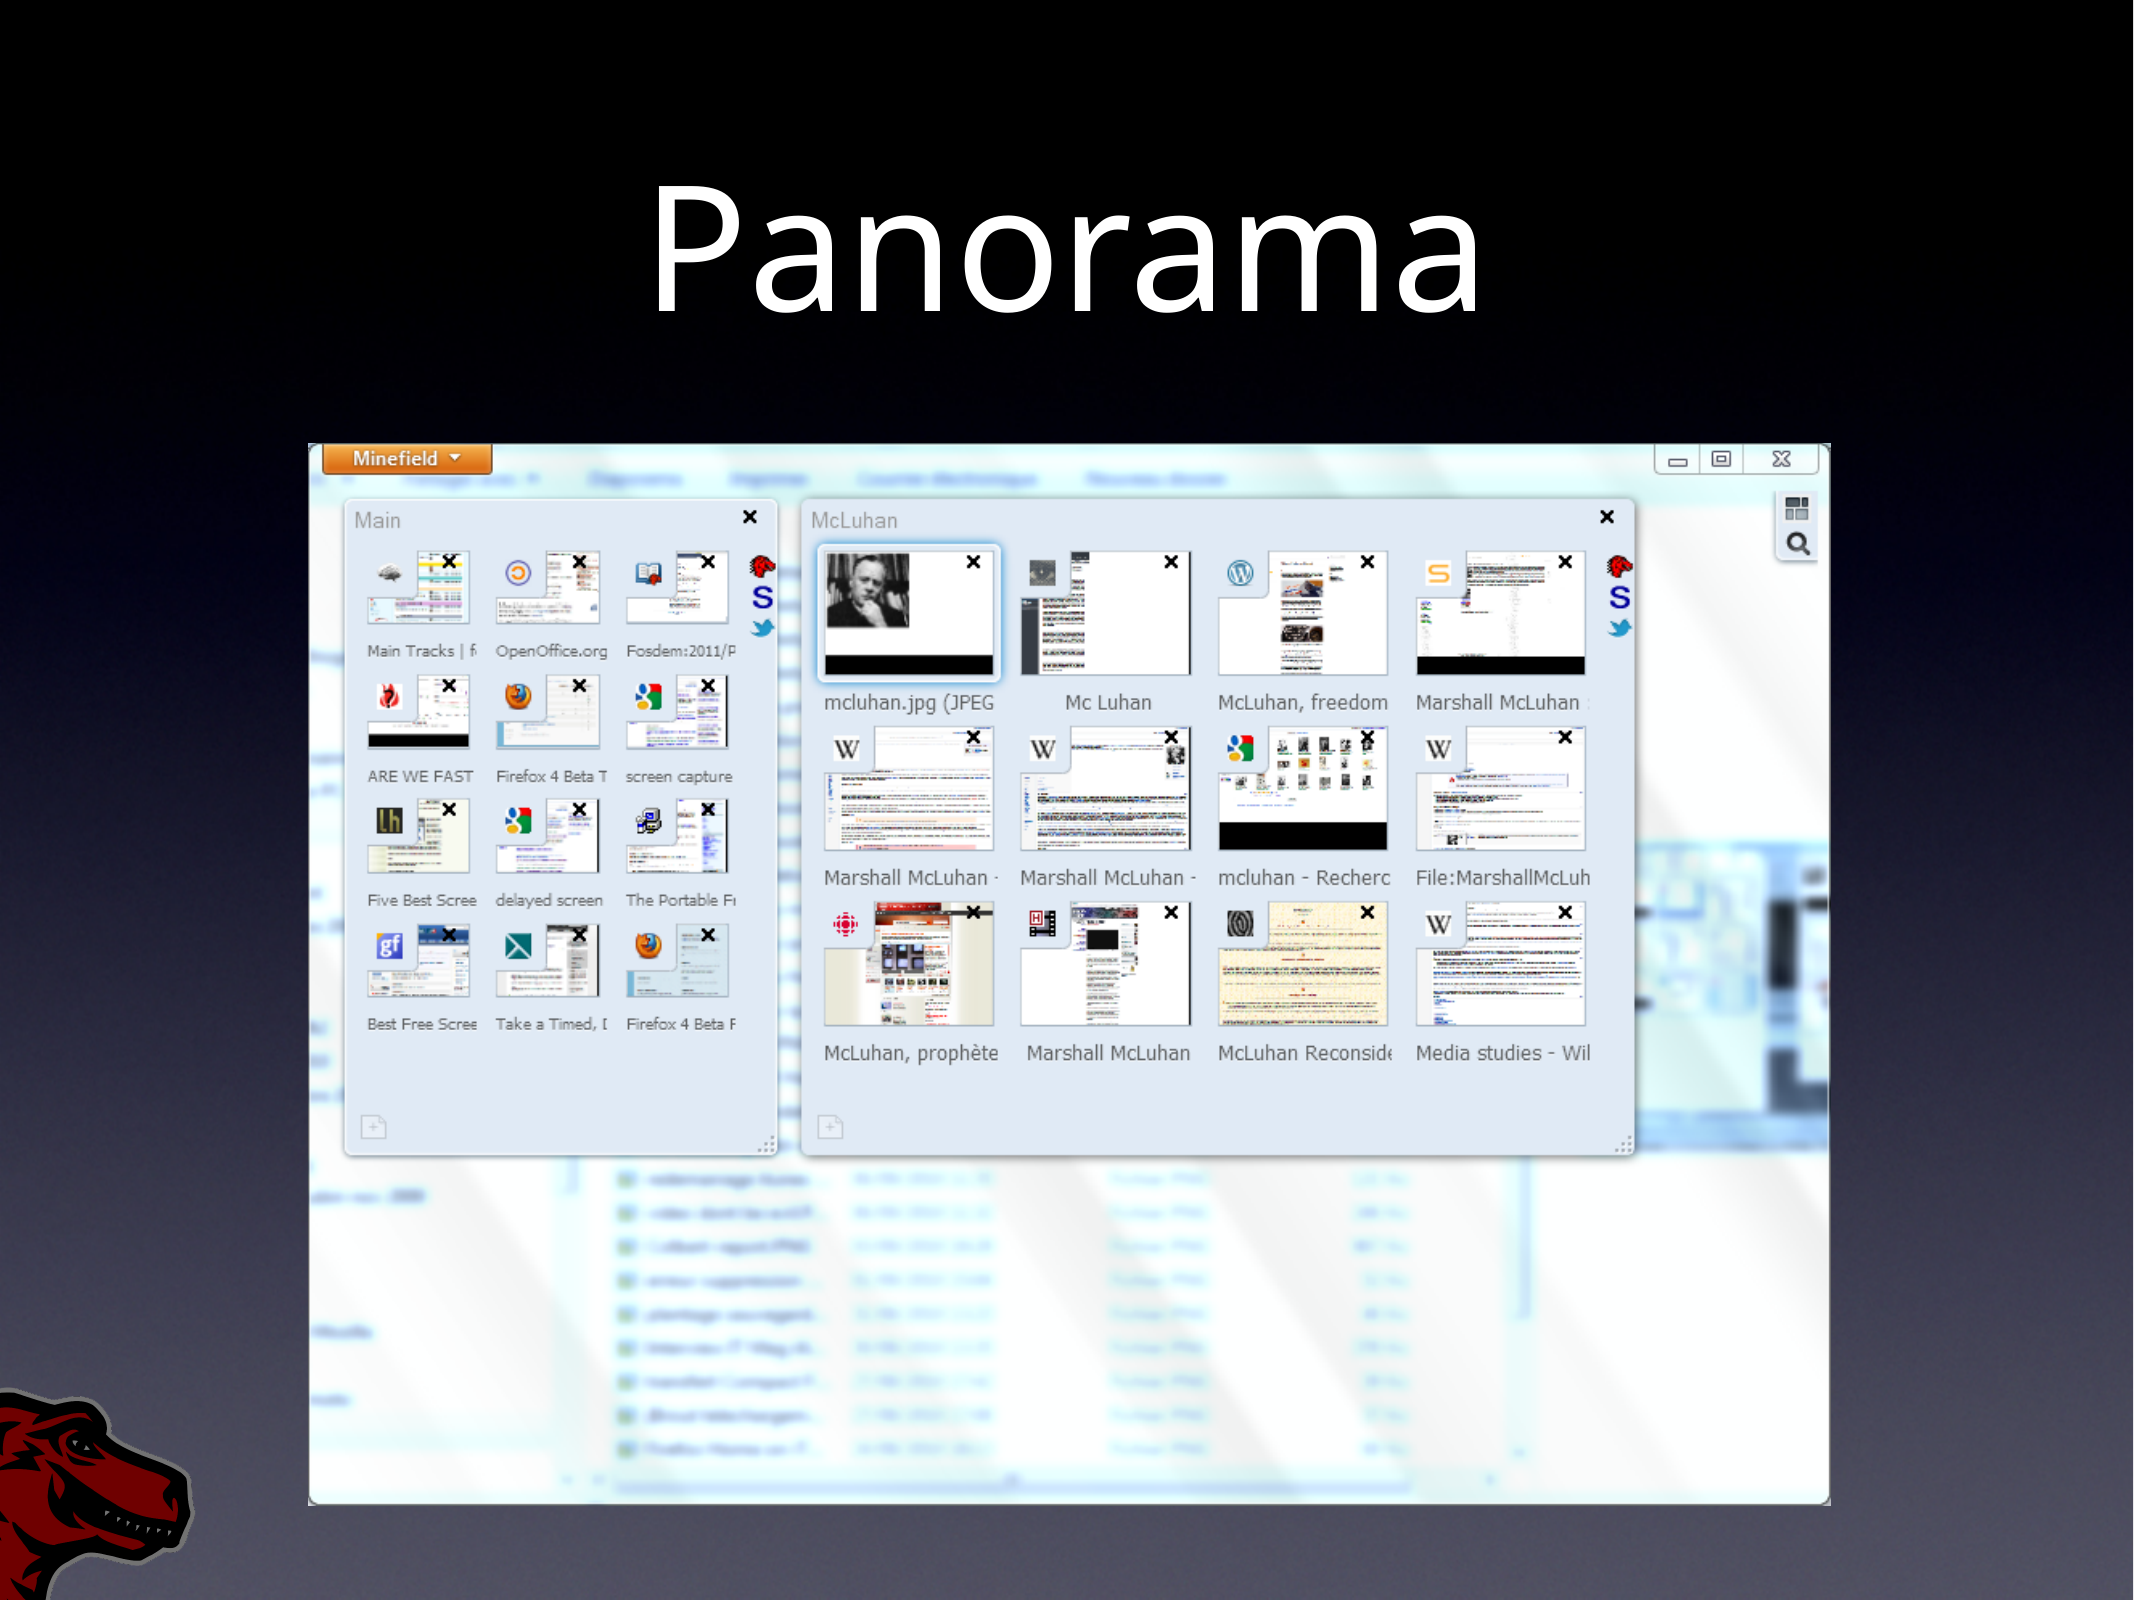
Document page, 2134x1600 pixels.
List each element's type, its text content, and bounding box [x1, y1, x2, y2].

picture [0, 0, 2134, 1600]
title Panorama [208, 23, 1925, 460]
